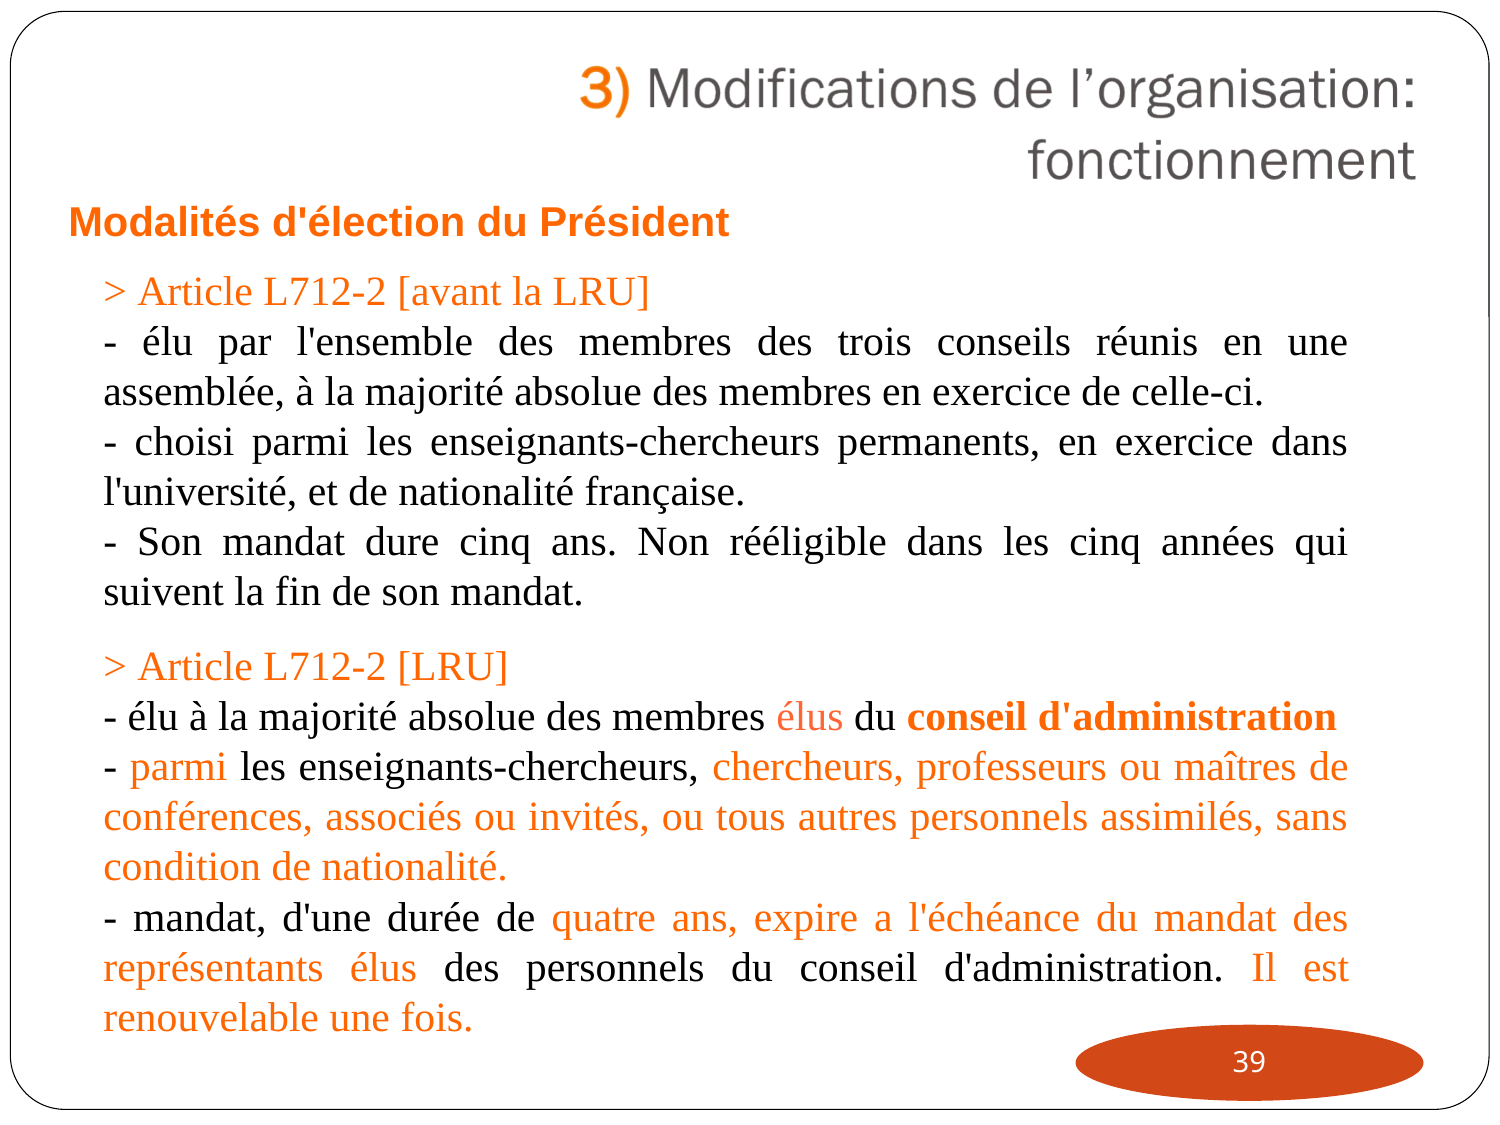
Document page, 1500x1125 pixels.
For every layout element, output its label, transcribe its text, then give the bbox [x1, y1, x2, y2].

picture [198, 36, 1432, 198]
text_box Modalités d'élection du Président [53, 187, 745, 253]
text_box <numéro> [1075, 1024, 1424, 1101]
text_box > Article L712-2 [avant la LRU] - élu par l'ensemble des membres des trois conseils réunis en une assemblée, à la majorité absolue des membres en exercice de celle-ci. - choisi parmi les enseignants-chercheurs permanents, en exercice dans l'université, et de nationalité française. - Son mandat dure cinq ans. Non rééligible dans les cinq années qui suivent la fin de son mandat. > Article L712-2 [LRU] - élu à la majorité absolue des membres élus du conseil d'administration - parmi les enseignants-chercheurs, chercheurs, professeurs ou maîtres de conférences, associés ou invités, ou tous autres personnels assimilés, sans condition de nationalité. - mandat, d'une durée de quatre ans, expire a l'échéance du mandat des représentants élus des personnels du conseil d'administration. Il est renouvelable une fois. [88, 206, 1365, 987]
